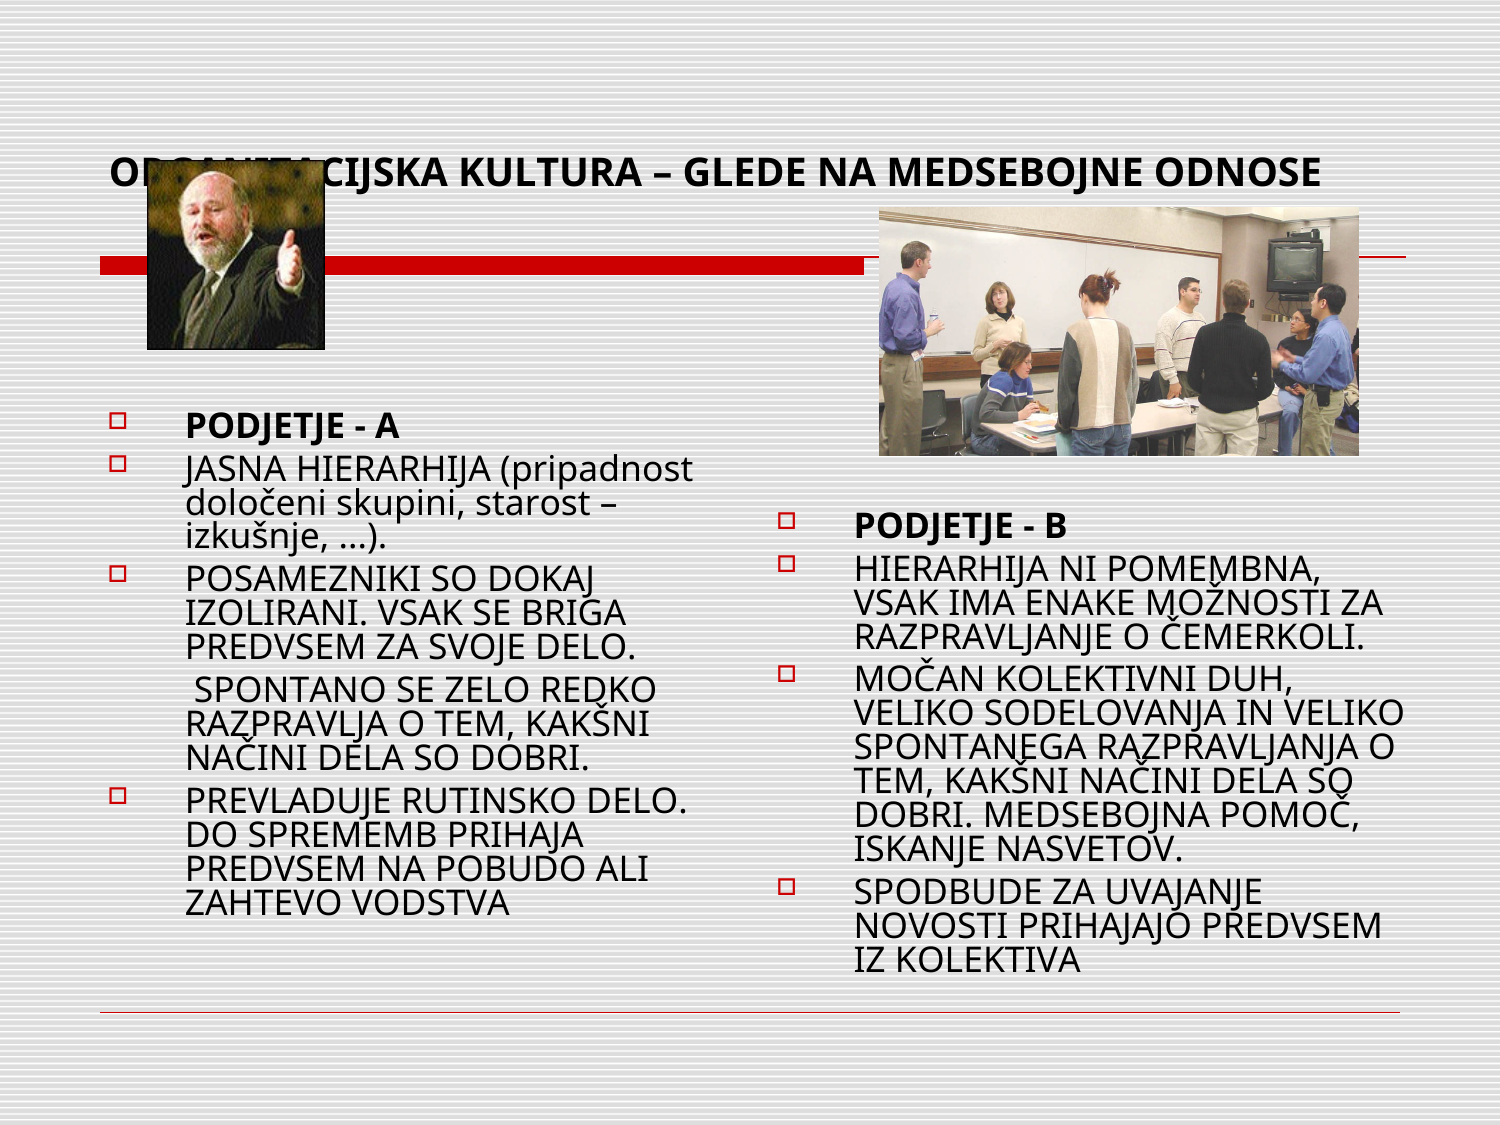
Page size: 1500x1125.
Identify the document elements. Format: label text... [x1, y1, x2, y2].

list PODJETJE - B HIERARHIJA NI POMEMBNA, VSAK IMA ENAKE MOŽNOSTI ZA RAZPRAVLJANJE O ČEMERKOLI. MOČAN KOLEKTIVNI DUH, VELIKO SODELOVANJA IN VELIKO SPONTANEGA RAZPRAVLJANJA O TEM, KAKŠNI NAČINI DELA SO DOBRI. MEDSEBOJNA POMOČ, ISKANJE NASVETOV. SPODBUDE ZA UVAJANJE NOVOSTI PRIHAJAJO PREDVSEM IZ KOLEKTIVA [761, 503, 1425, 1125]
text_box [147, 160, 325, 350]
title ORGANIZACIJSKA KULTURA – GLEDE NA MEDSEBOJNE ODNOSE [94, 49, 1407, 250]
text_box [879, 208, 1359, 457]
list PODJETJE - A JASNA HIERARHIJA (pripadnost določeni skupini, starost – izkušnje, ...). POSAMEZNIKI SO DOKAJ IZOLIRANI. VSAK SE BRIGA PREDVSEM ZA SVOJE DELO. SPONTANO SE ZELO REDKO RAZPRAVLJA O TEM, KAKŠNI NAČINI DELA SO DOBRI. PREVLADUJE RUTINSKO DELO. DO SPREMEMB PRIHAJA PREDVSEM NA POBUDO ALI ZAHTEVO VODSTVA [92, 403, 738, 988]
picture [0, 0, 1500, 1125]
